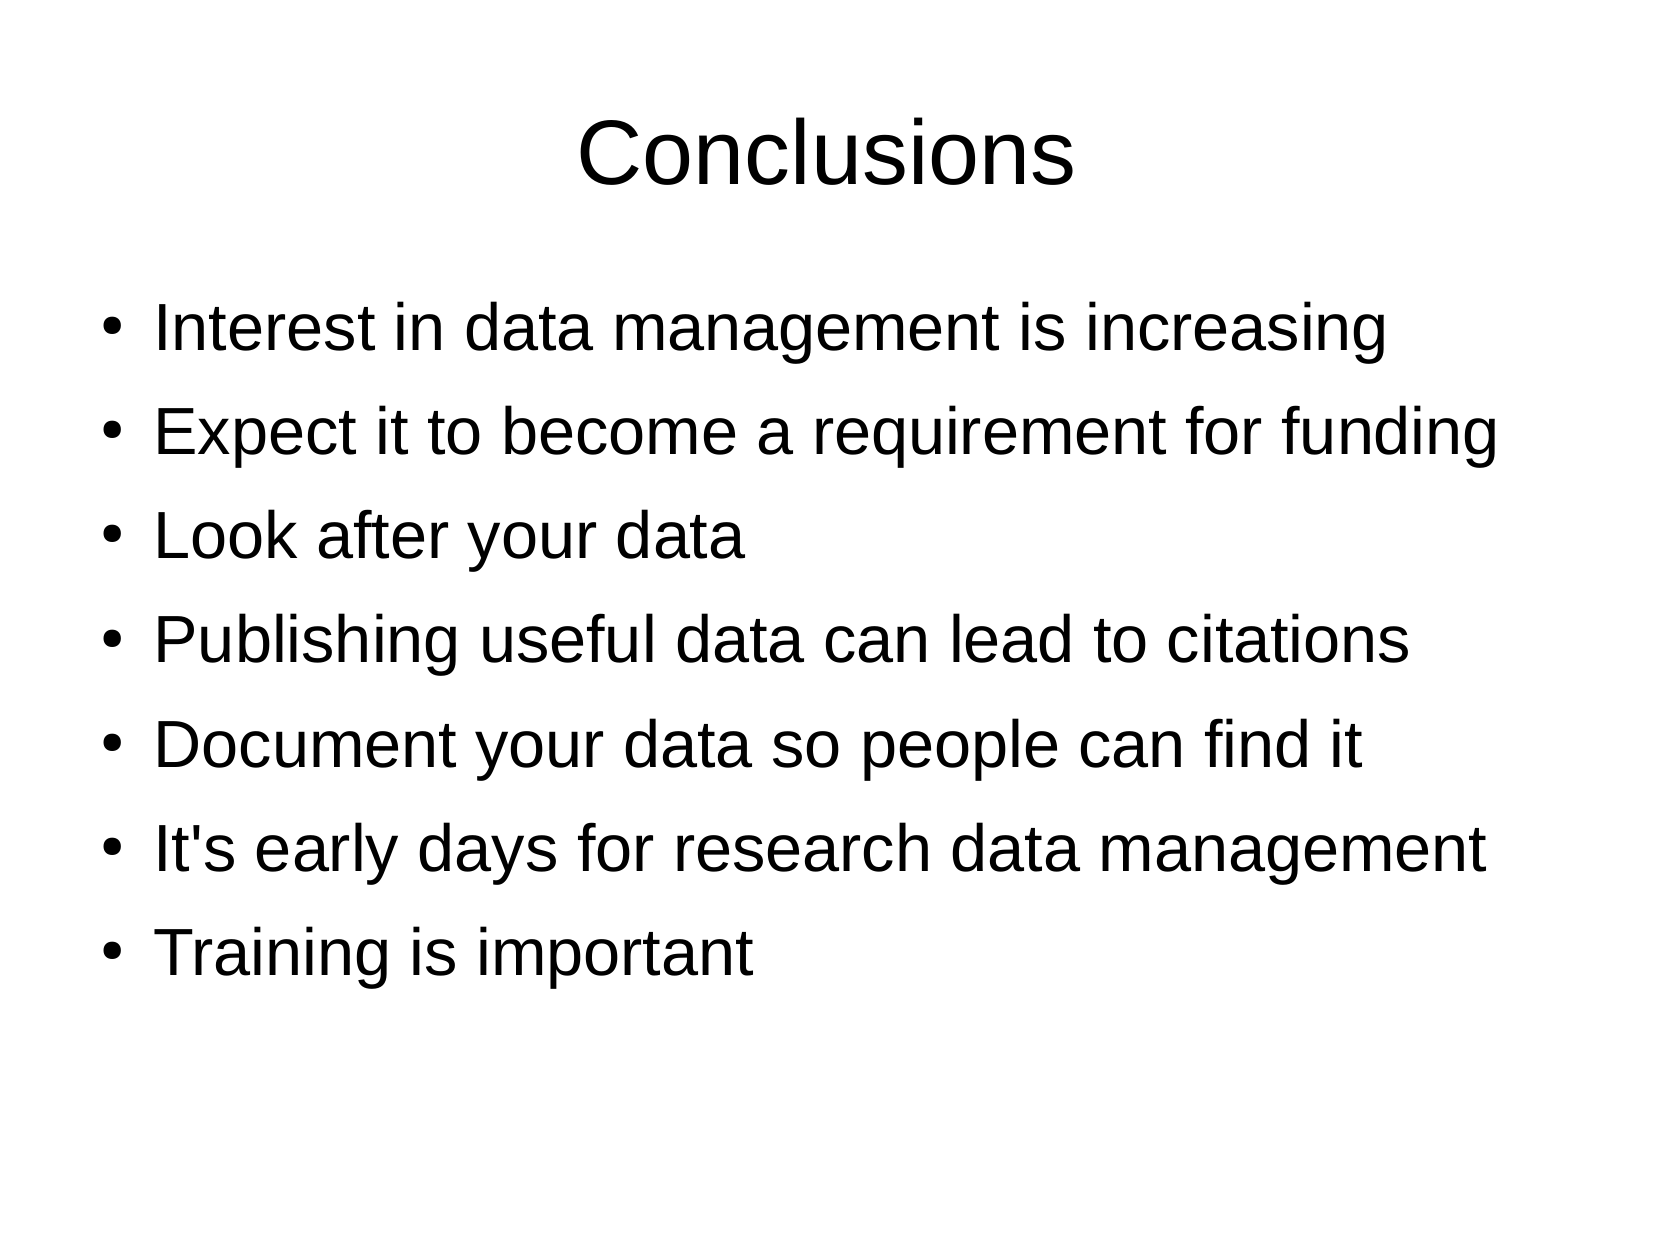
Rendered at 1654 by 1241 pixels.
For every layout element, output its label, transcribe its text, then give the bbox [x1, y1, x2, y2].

title Conclusions [82, 49, 1571, 257]
list Interest in data management is increasing Expect it to become a requirement for funding Look after your data Publishing useful data can lead to citations Document your data so people can find it It's early days for research data management Training is important [82, 290, 1571, 1109]
